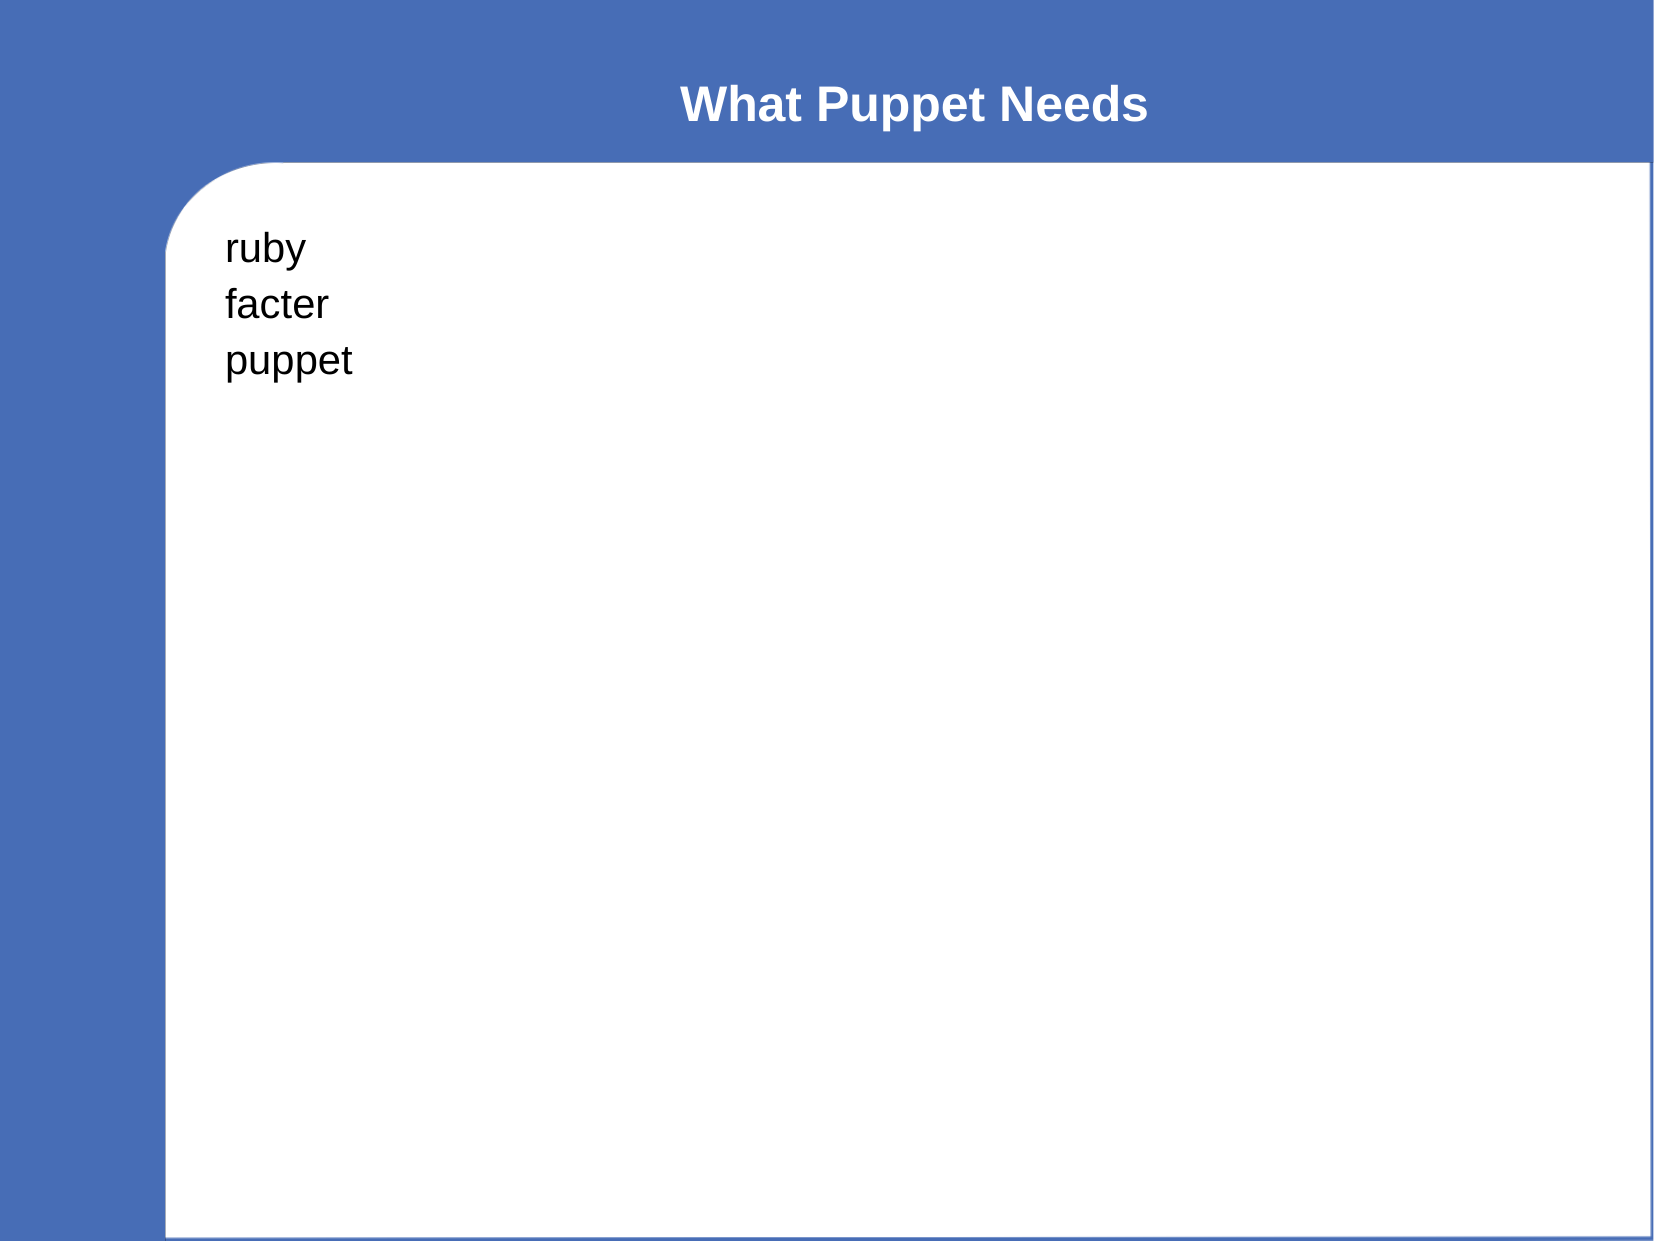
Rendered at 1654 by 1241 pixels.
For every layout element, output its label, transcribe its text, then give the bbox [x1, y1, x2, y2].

picture [0, 0, 1654, 1241]
title What Puppet Needs [234, 27, 1595, 181]
list ruby facter puppet [225, 225, 1587, 1052]
